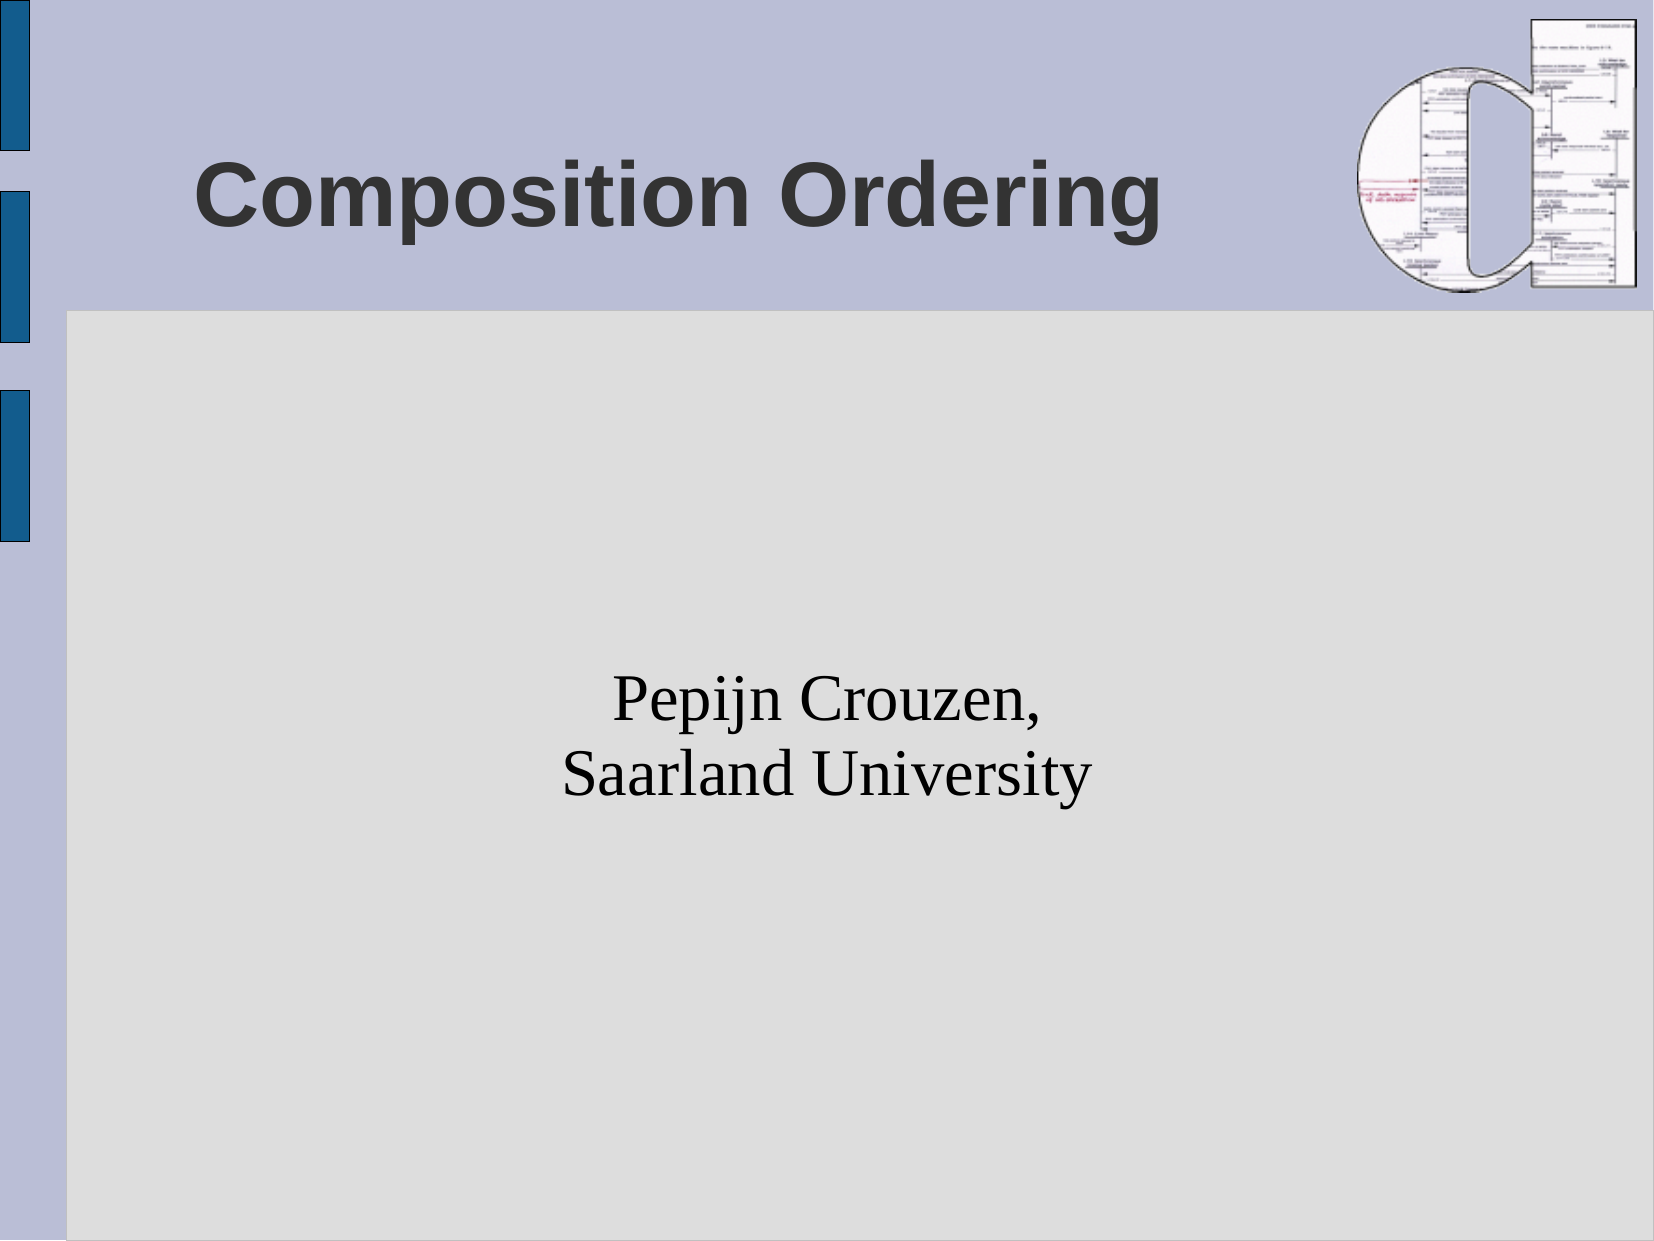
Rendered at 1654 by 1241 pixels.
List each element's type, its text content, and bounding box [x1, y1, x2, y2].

title Composition Ordering [121, 98, 1238, 291]
picture [1357, 19, 1637, 293]
subtitle Pepijn Crouzen, Saarland University [121, 352, 1534, 1119]
